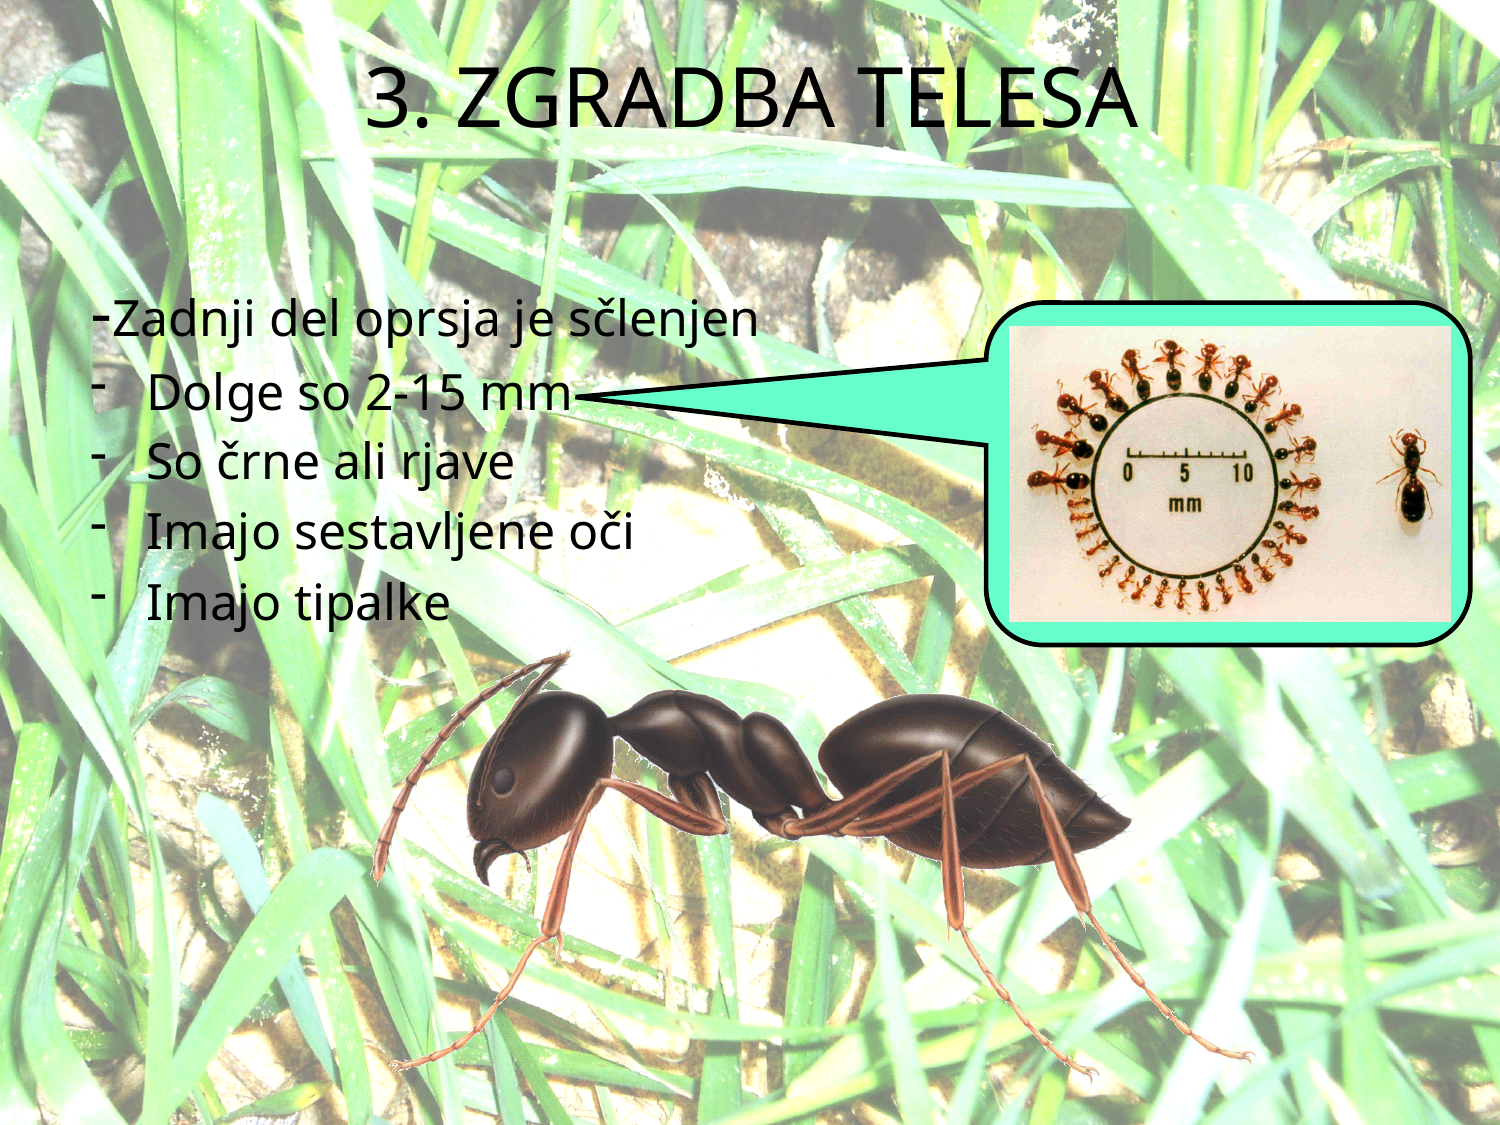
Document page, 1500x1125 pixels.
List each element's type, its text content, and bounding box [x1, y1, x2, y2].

picture [0, 0, 1500, 1125]
text_box [1425, 303, 1471, 644]
title 3. ZGRADBA TELESA [76, 0, 1427, 188]
list -Zadnji del oprsja je sčlenjen Dolge so 2-15 mm So črne ali rjave Imajo sestavljene oči Imajo tipalke [75, 262, 1425, 1005]
